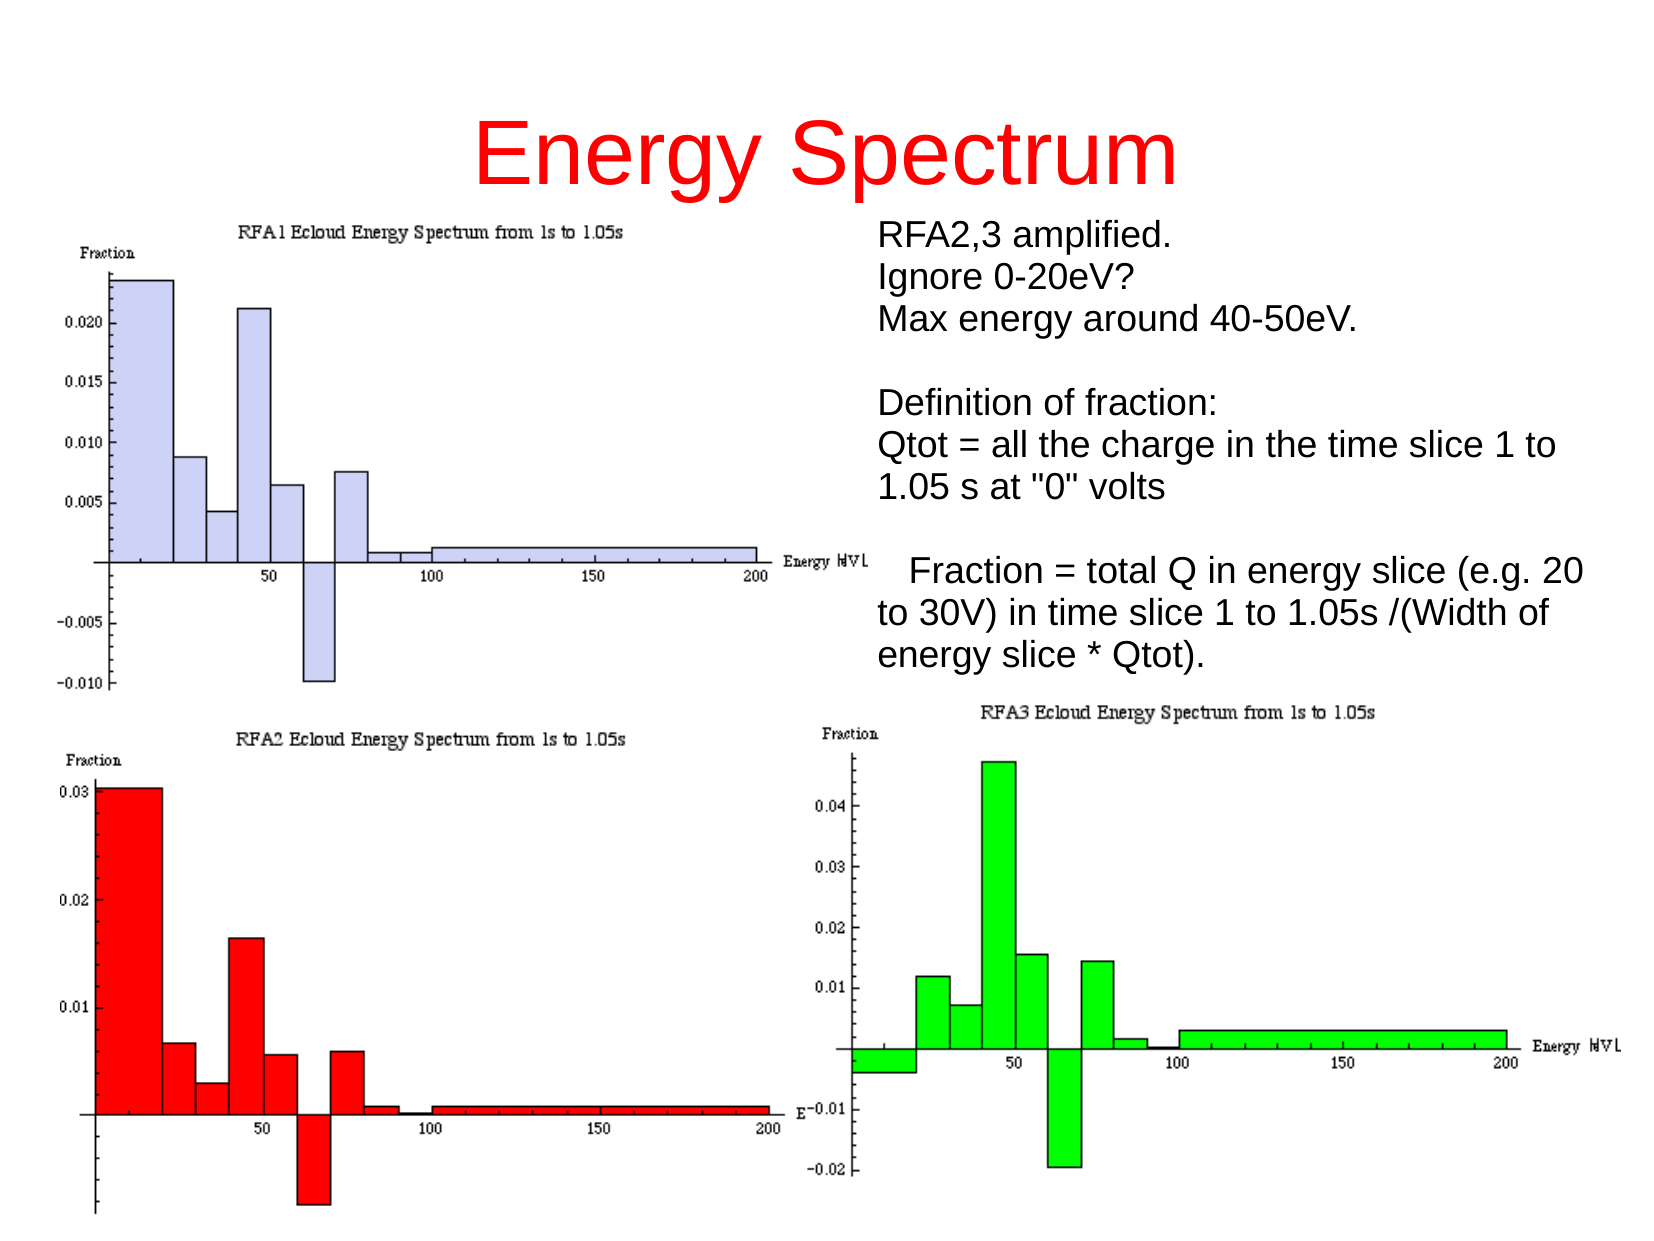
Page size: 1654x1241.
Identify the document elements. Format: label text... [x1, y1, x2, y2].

text_box RFA2,3 amplified. Ignore 0-20eV? Max energy around 40-50eV. Definition of fraction: Qtot = all the charge in the time slice 1 to 1.05 s at "0" volts Fraction = total Q in energy slice (e.g. 20 to 30V) in time slice 1 to 1.05s /(Width of energy slice * Qtot). [862, 206, 1632, 725]
picture [60, 704, 1621, 1216]
picture [56, 224, 862, 694]
title Energy Spectrum [82, 56, 1571, 224]
